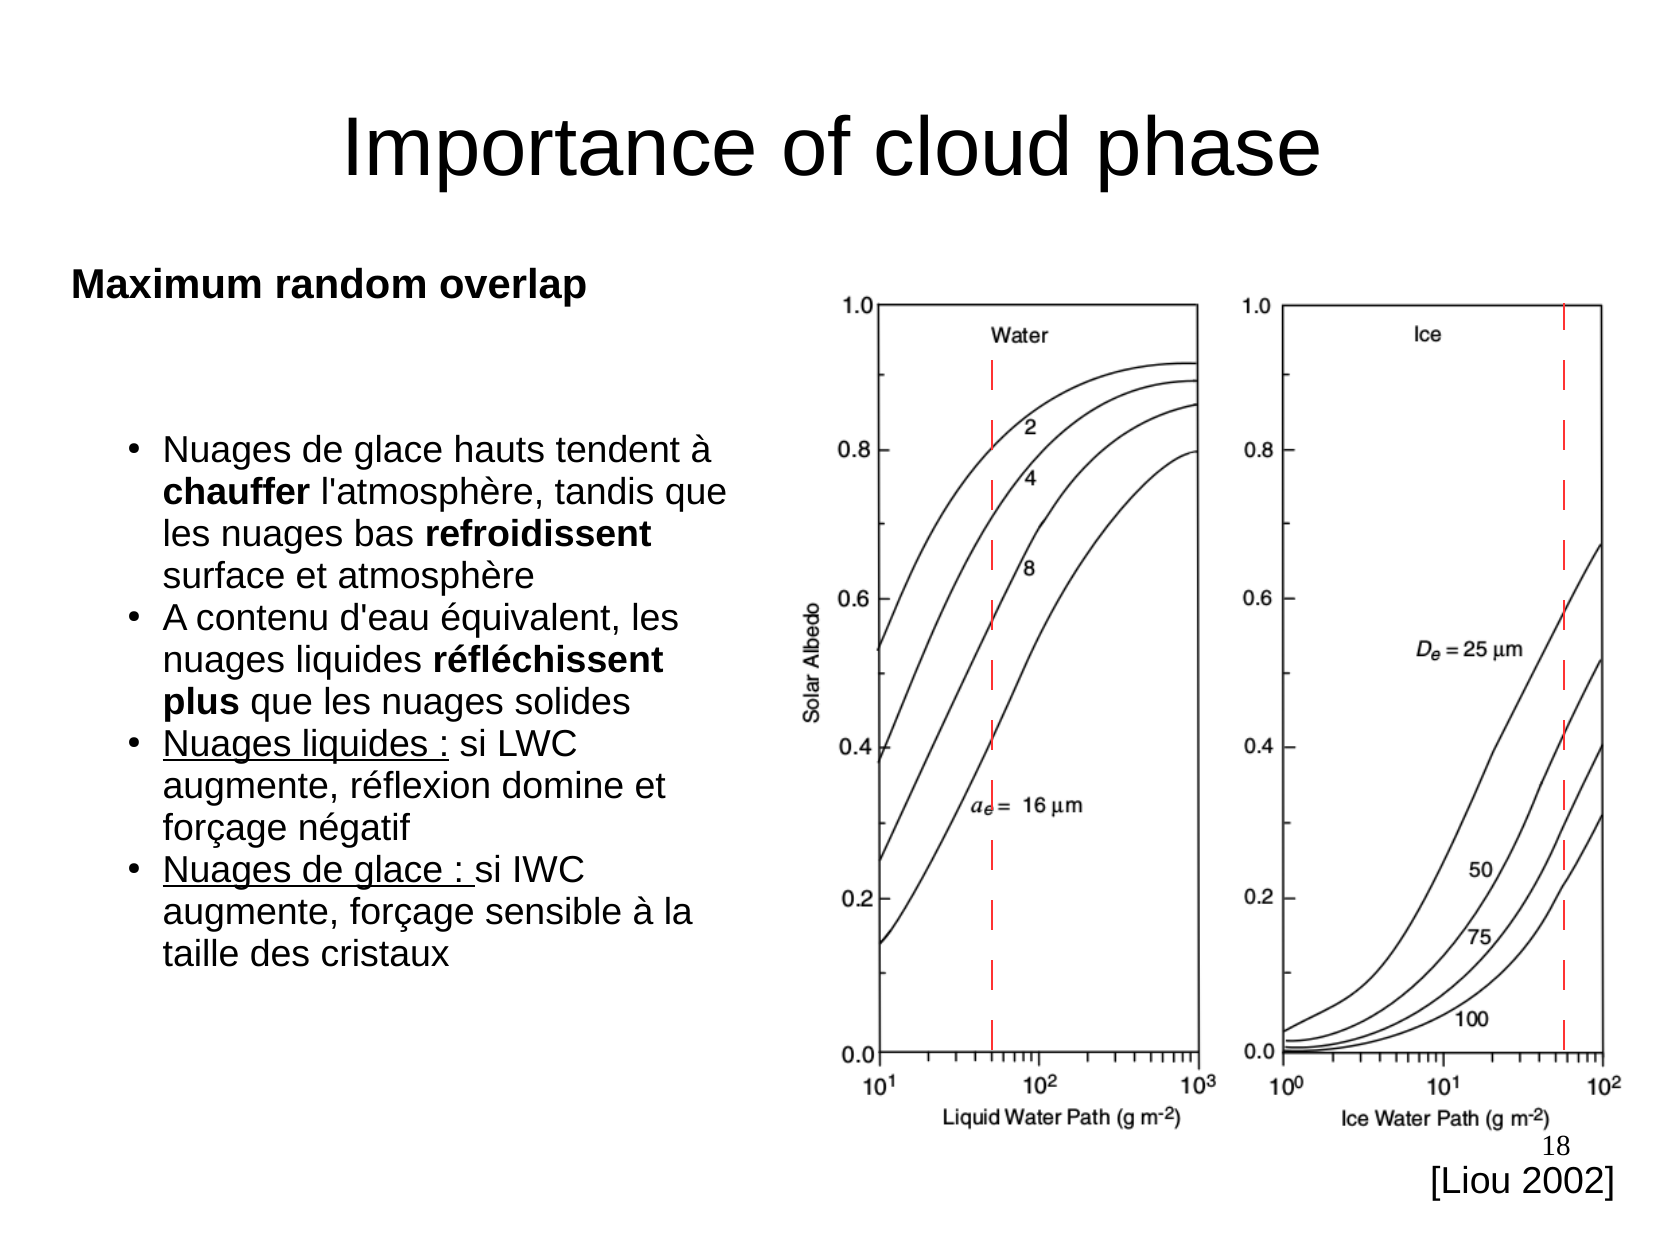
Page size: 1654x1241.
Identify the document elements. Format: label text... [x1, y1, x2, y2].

list Maximum random overlap [70, 260, 817, 345]
text_box Nuages de glace hauts tendent à chauffer l'atmosphère, tandis que les nuages bas refroidissent surface et atmosphère A contenu d'eau équivalent, les nuages liquides réfléchissent plus que les nuages solides Nuages liquides : si LWC augmente, réflexion domine et forçage négatif Nuages de glace : si IWC augmente, forçage sensible à la taille des cristaux [112, 421, 765, 982]
text_box [Liou 2002] [1415, 1152, 1631, 1210]
picture [792, 285, 1632, 1134]
title Importance of cloud phase [39, 43, 1626, 251]
